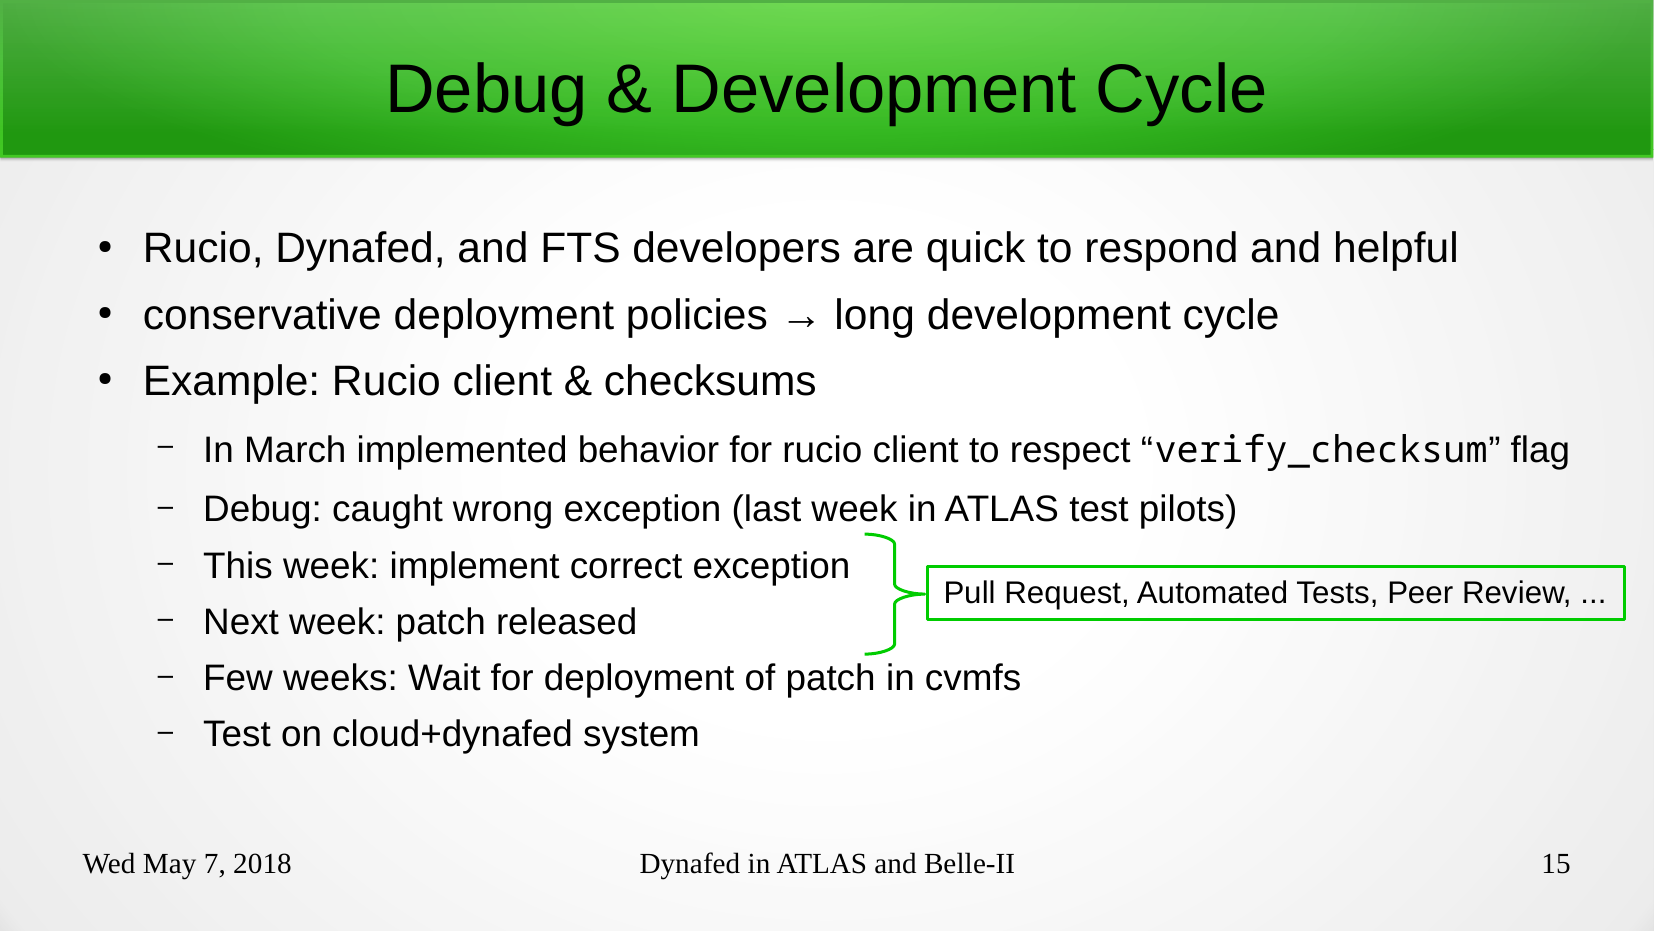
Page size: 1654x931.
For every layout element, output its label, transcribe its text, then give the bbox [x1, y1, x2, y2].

list Rucio, Dynafed, and FTS developers are quick to respond and helpful conservative deployment policies → long development cycle Example: Rucio client & checksums In March implemented behavior for rucio client to respect “verify_checksum” flag Debug: caught wrong exception (last week in ATLAS test pilots) This week: implement correct exception Next week: patch released Few weeks: Wait for deployment of patch in cvmfs Test on cloud+dynafed system [82, 224, 1571, 764]
text_box Pull Request, Automated Tests, Peer Review, ... [927, 566, 1625, 620]
title Debug & Development Cycle [82, 35, 1571, 142]
